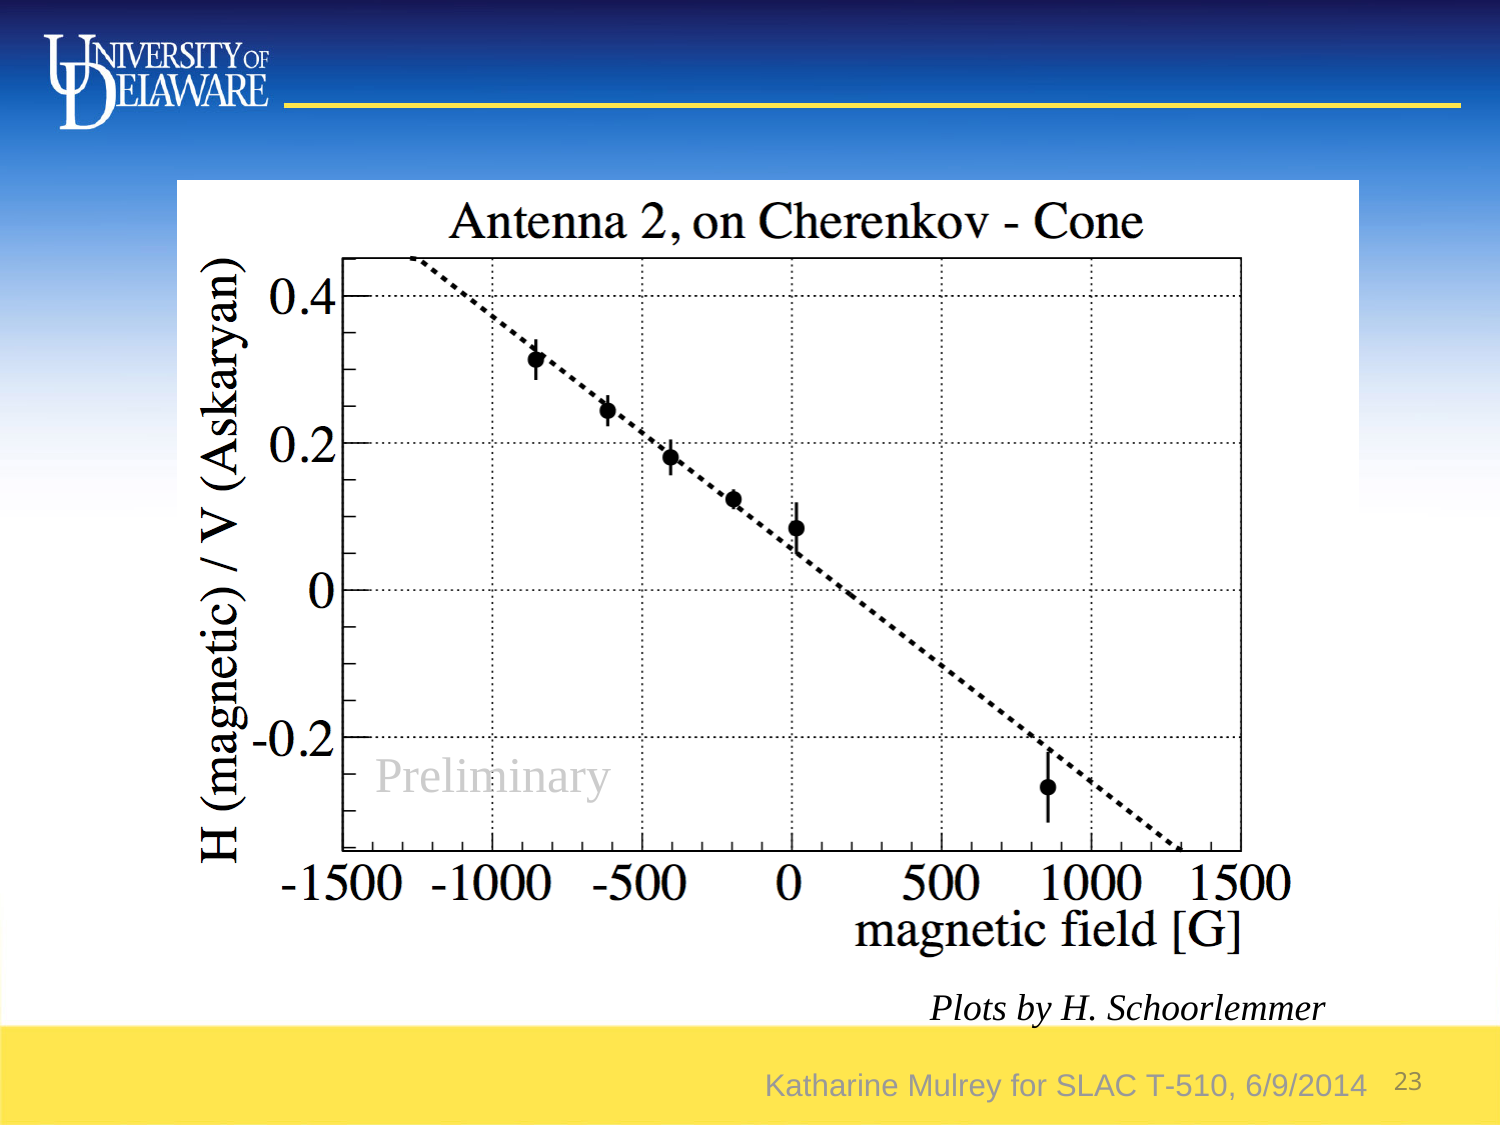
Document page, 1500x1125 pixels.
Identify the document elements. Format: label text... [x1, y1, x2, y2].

text_box Plots by H. Schoorlemmer [915, 975, 1351, 1036]
text_box Preliminary [360, 735, 661, 1036]
picture [0, 0, 1500, 1125]
text_box Katharine Mulrey for SLAC T-510, 6/9/2014 [750, 1057, 1471, 1111]
